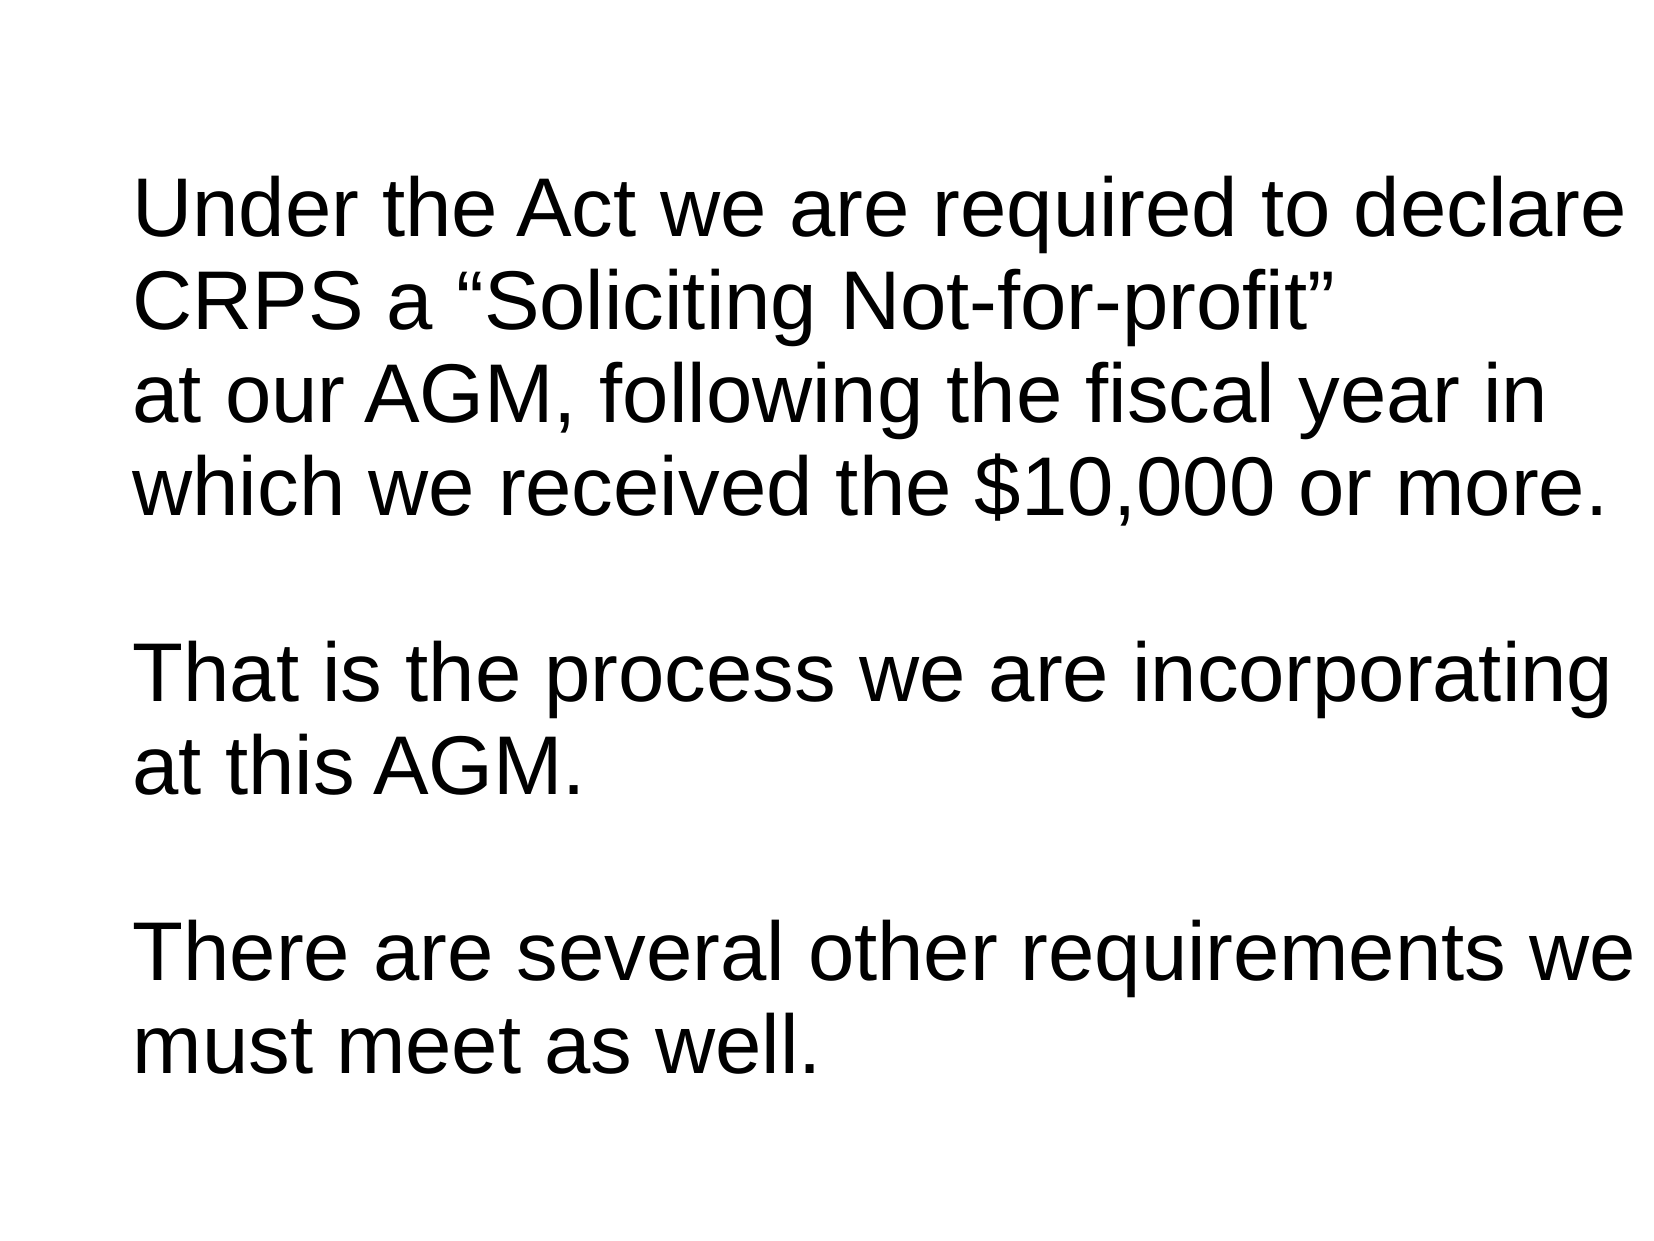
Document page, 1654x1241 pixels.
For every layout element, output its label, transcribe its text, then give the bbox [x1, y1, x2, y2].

text_box Under the Act we are required to declare CRPS a “Soliciting Not-for-profit” at our AGM, following the fiscal year in which we received the $10,000 or more. That is the process we are incorporating at this AGM. There are several other requirements we must meet as well. [118, 153, 1654, 1241]
